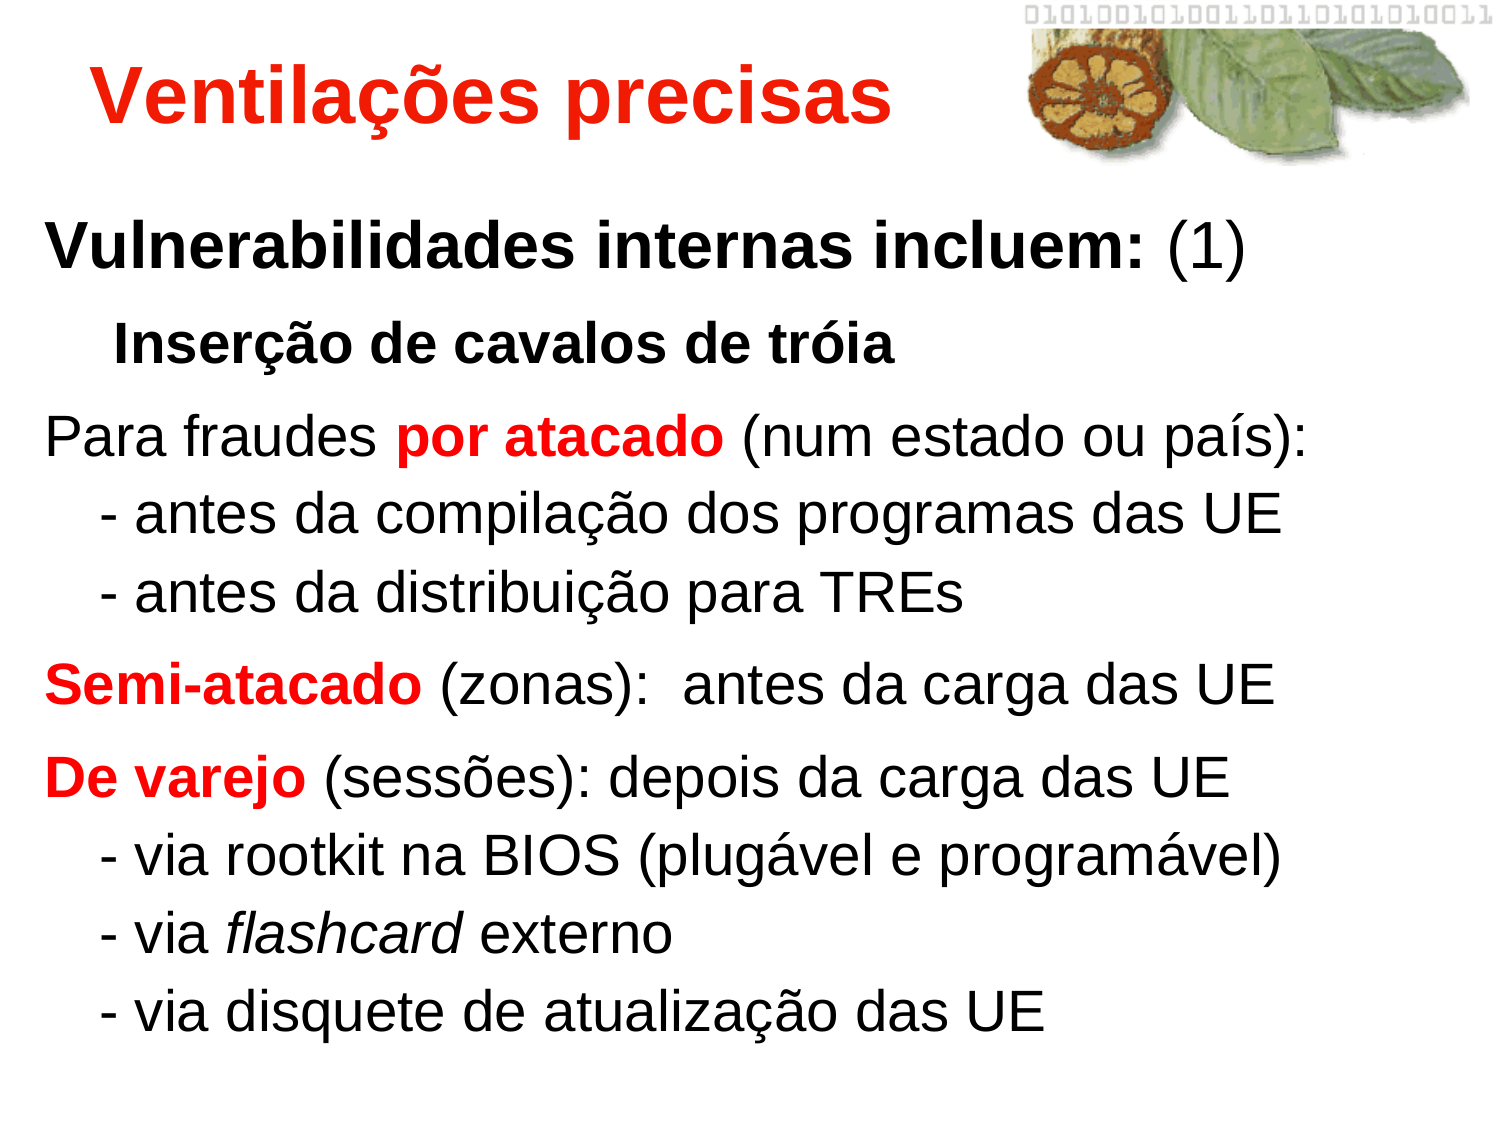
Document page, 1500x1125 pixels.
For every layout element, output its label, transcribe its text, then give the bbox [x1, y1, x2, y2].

picture [1021, 0, 1494, 166]
title Ventilações precisas [75, 20, 1313, 149]
list Vulnerabilidades internas incluem: (1) Inserção de cavalos de tróia Para fraudes por atacado (num estado ou país): - antes da compilação dos programas das UE - antes da distribuição para TREs Semi-atacado (zonas): antes da carga das UE De varejo (sessões): depois da carga das UE - via rootkit na BIOS (plugável e programável) - via flashcard externo - via disquete de atualização das UE [29, 185, 1459, 1052]
